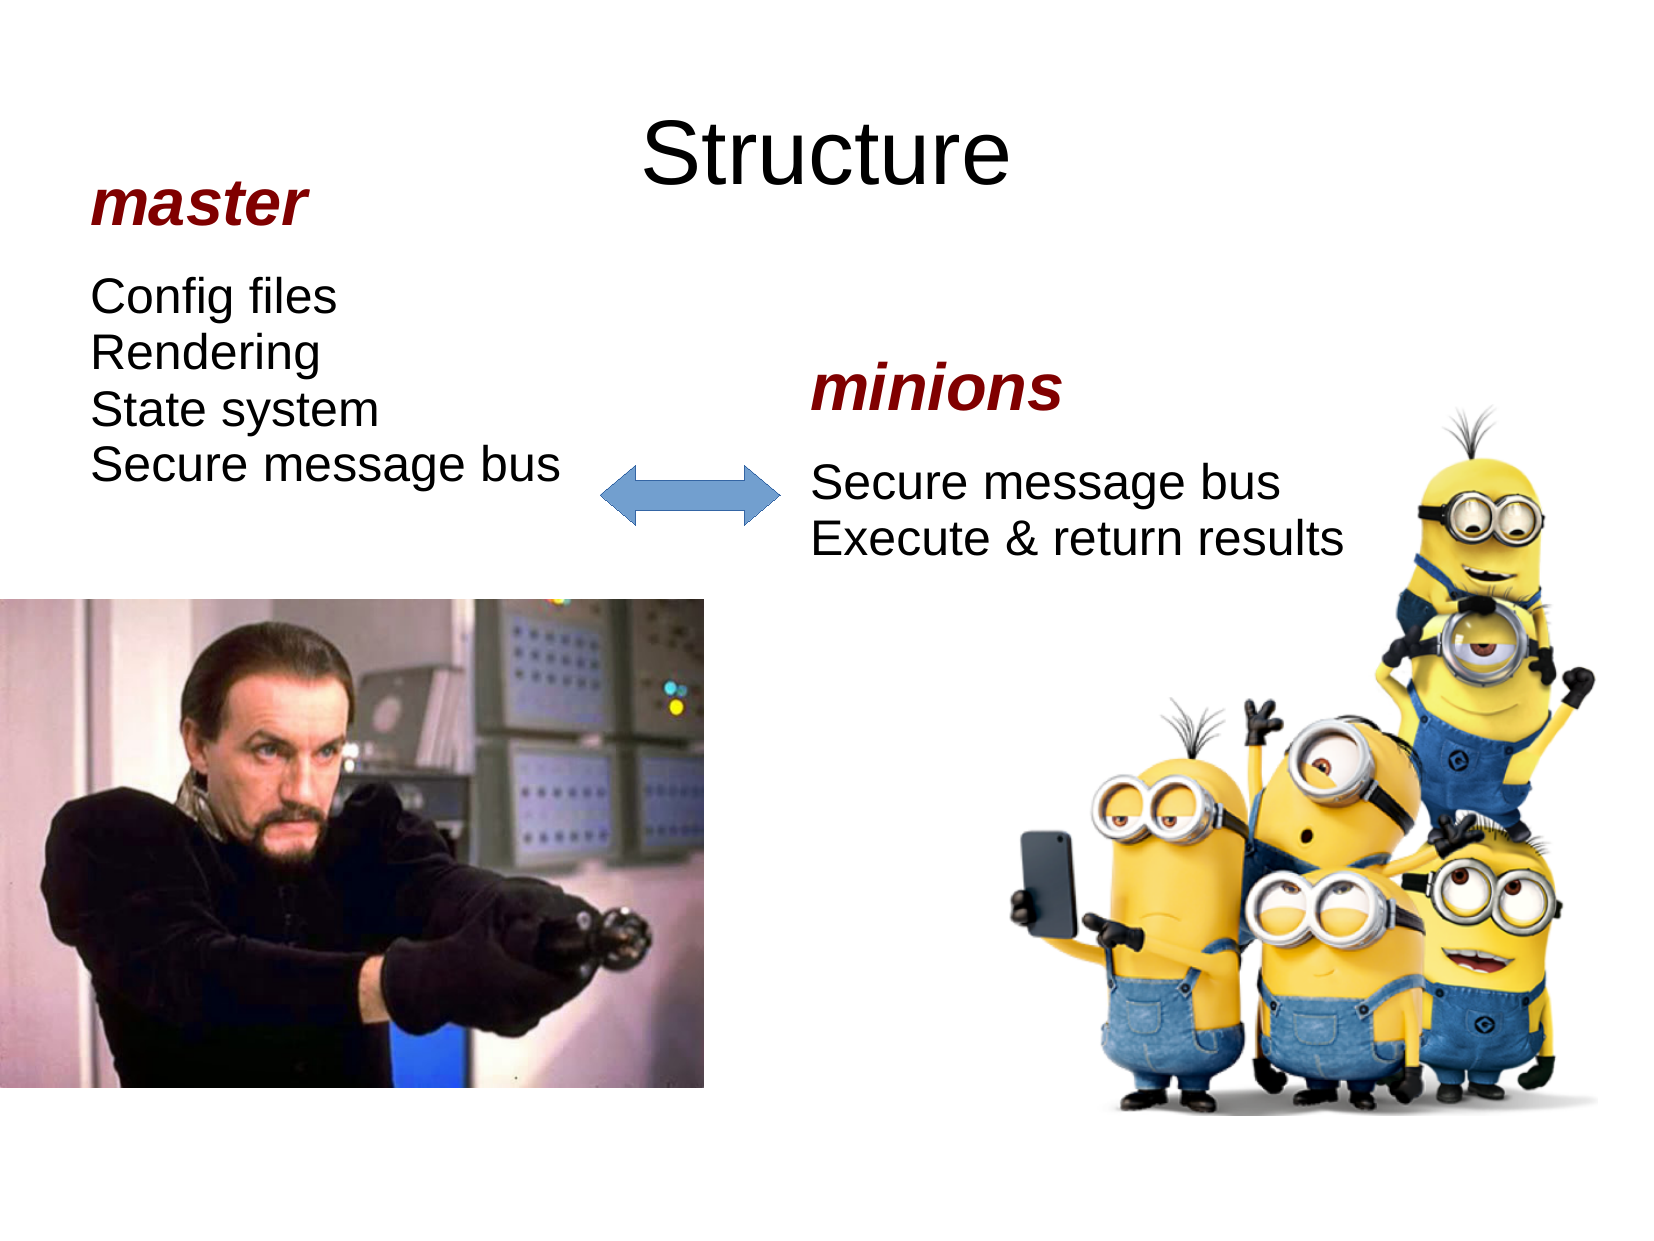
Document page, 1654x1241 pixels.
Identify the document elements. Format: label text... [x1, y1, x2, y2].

list master Config files Rendering State system Secure message bus [90, 257, 661, 595]
picture [1005, 395, 1598, 1116]
list minions Secure message bus Execute & return results [810, 350, 1441, 826]
title Structure [82, 49, 1571, 257]
picture [0, 599, 704, 1088]
text_box [600, 465, 781, 526]
